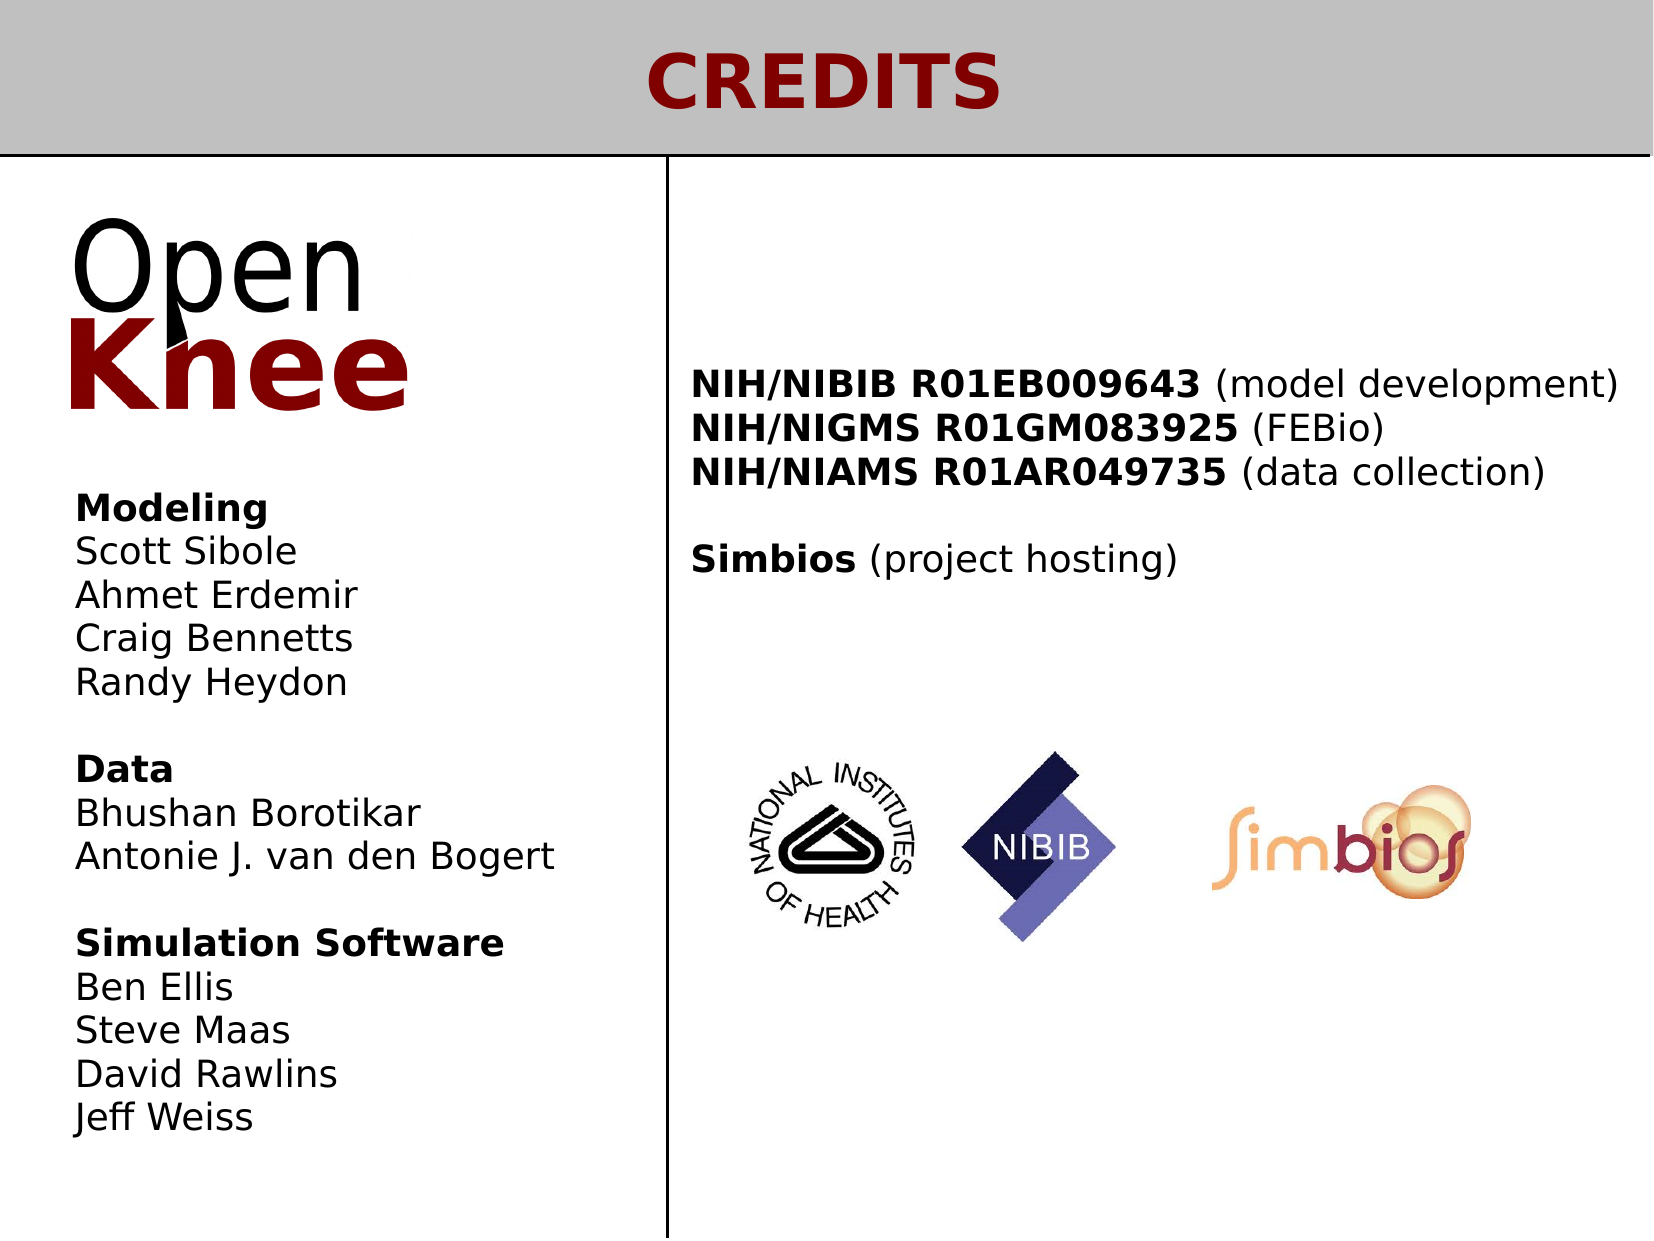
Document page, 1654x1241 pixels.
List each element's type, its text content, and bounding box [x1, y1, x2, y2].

picture [1212, 785, 1471, 899]
text_box Modeling Scott Sibole Ahmet Erdemir Craig Bennetts Randy Heydon Data Bhushan Borotikar Antonie J. van den Bogert Simulation Software Ben Ellis Steve Maas David Rawlins Jeff Weiss [59, 479, 571, 1191]
picture [745, 758, 918, 931]
text_box [0, 0, 1654, 156]
picture [63, 212, 413, 419]
text_box CREDITS [0, 31, 1651, 134]
text_box NIH/NIBIB R01EB009643 (model development) NIH/NIGMS R01GM083925 (FEBio) NIH/NIAMS R01AR049735 (data collection) Simbios (project hosting) [675, 355, 1651, 589]
picture [961, 751, 1116, 942]
